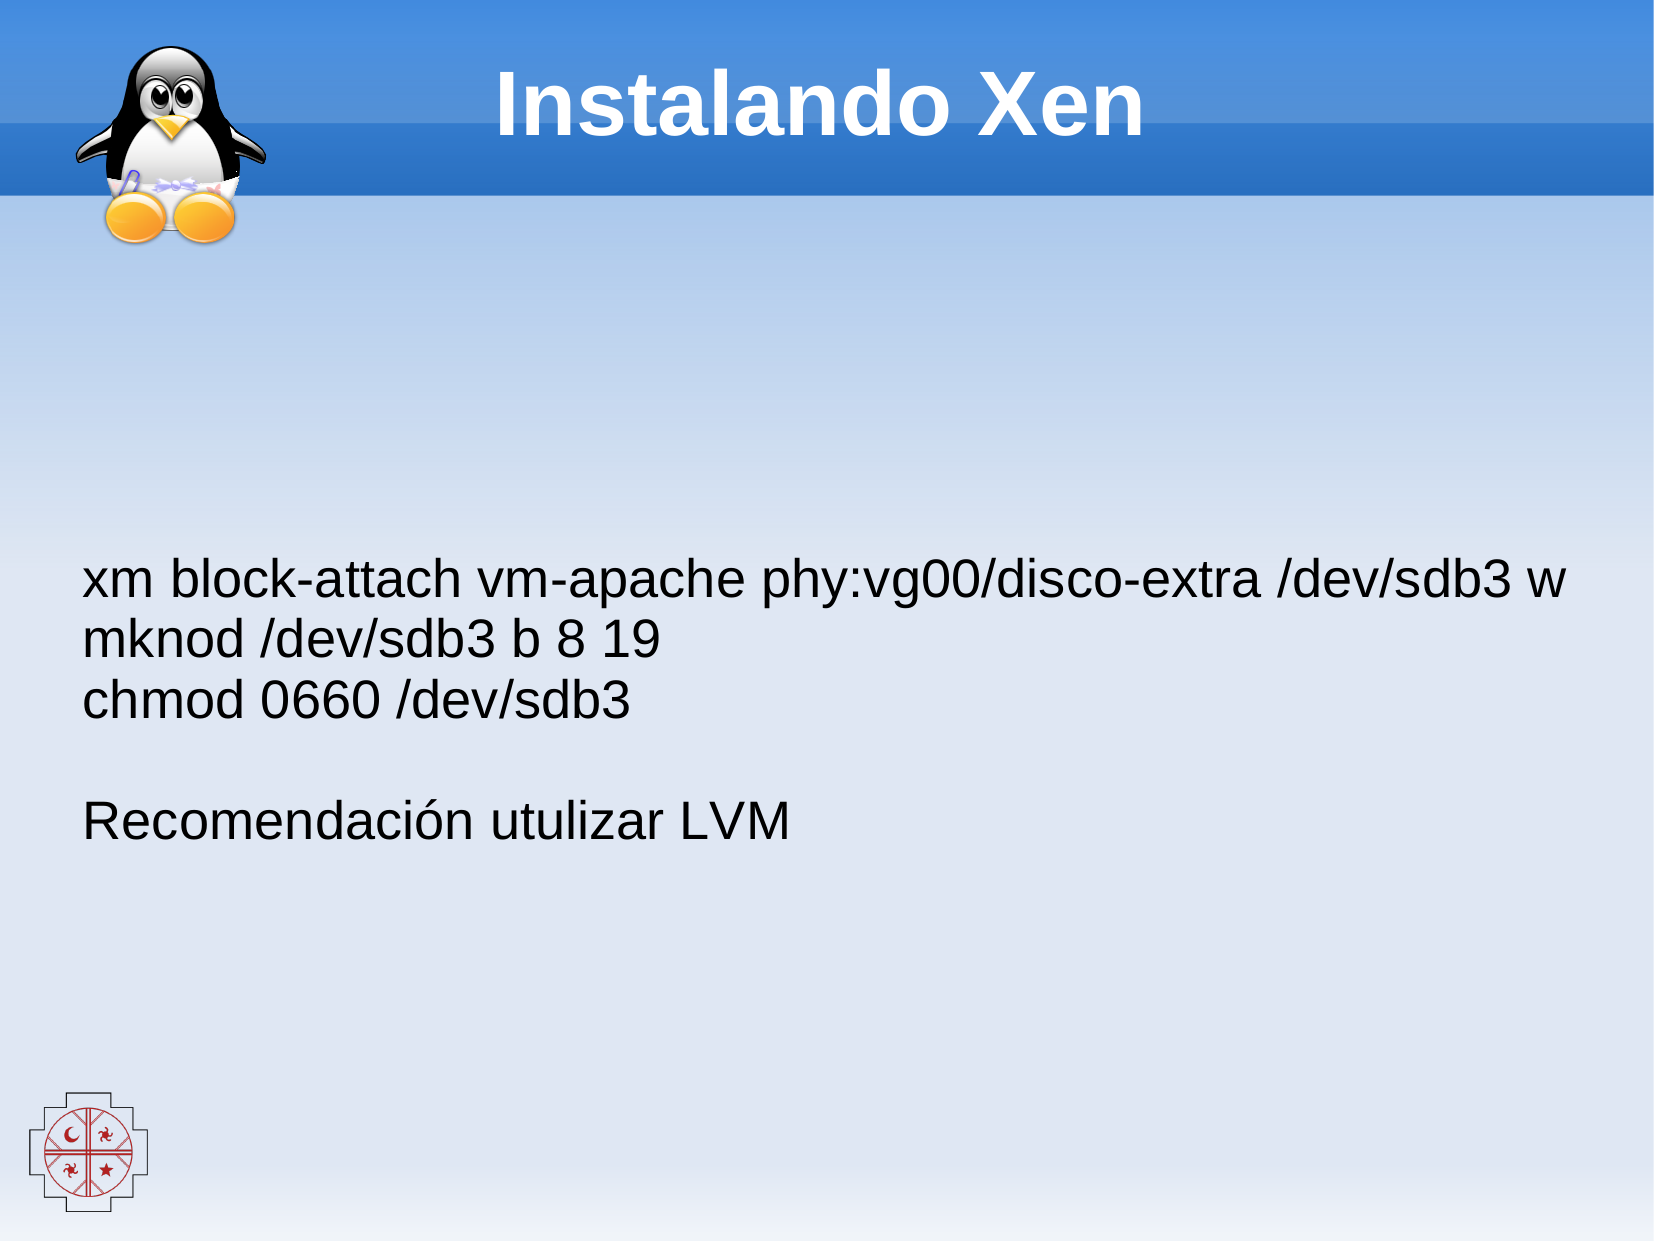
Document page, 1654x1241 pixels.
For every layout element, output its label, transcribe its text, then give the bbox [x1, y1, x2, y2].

picture [0, 0, 1654, 1241]
title Instalando Xen [76, 7, 1565, 200]
subtitle xm block-attach vm-apache phy:vg00/disco-extra /dev/sdb3 w mknod /dev/sdb3 b 8 19 chmod 0660 /dev/sdb3 Recomendación utulizar LVM [82, 297, 1571, 1102]
